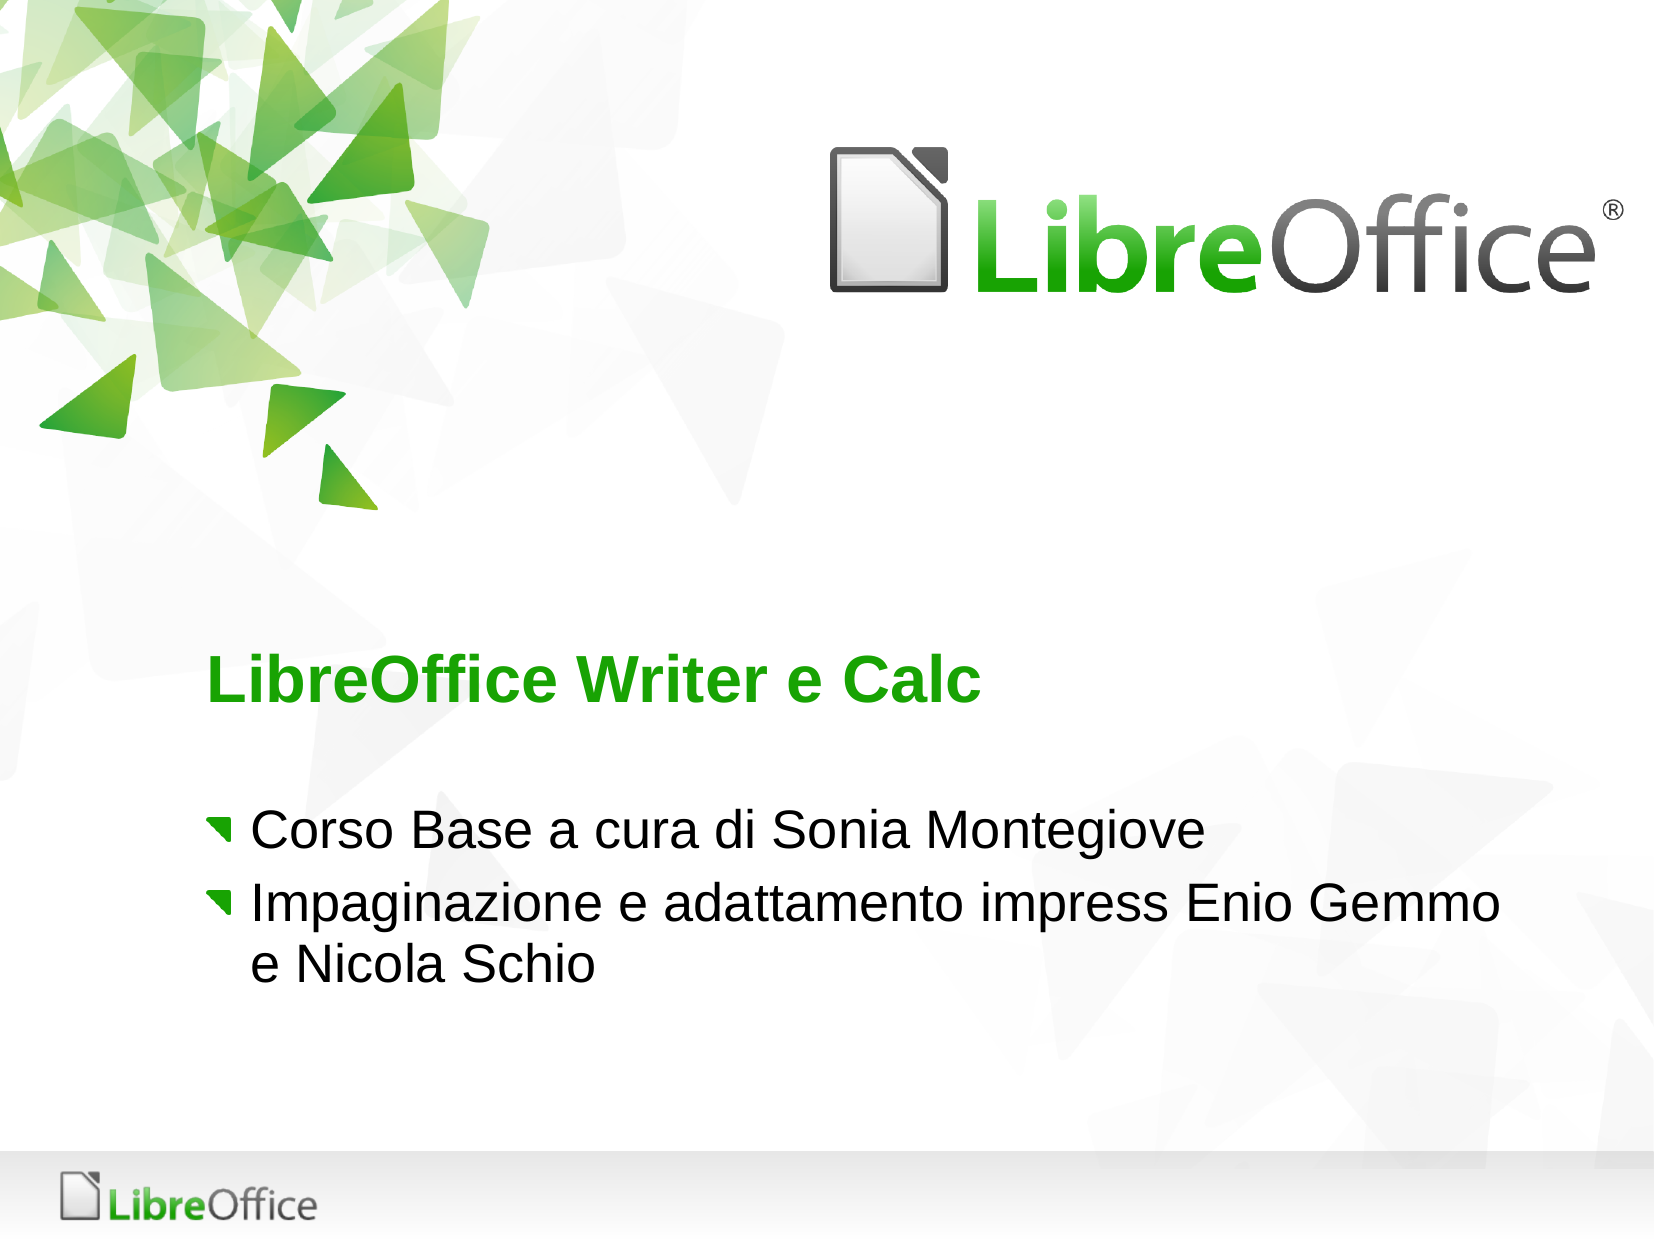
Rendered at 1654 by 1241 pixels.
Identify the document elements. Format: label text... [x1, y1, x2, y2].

list Corso Base a cura di Sonia Montegiove Impaginazione e adattamento impress Enio Gemmo e Nicola Schio [206, 799, 1548, 1123]
picture [0, 0, 1654, 948]
picture [915, 548, 1654, 1169]
title LibreOffice Writer e Calc [206, 590, 1477, 768]
picture [41, 1152, 337, 1240]
